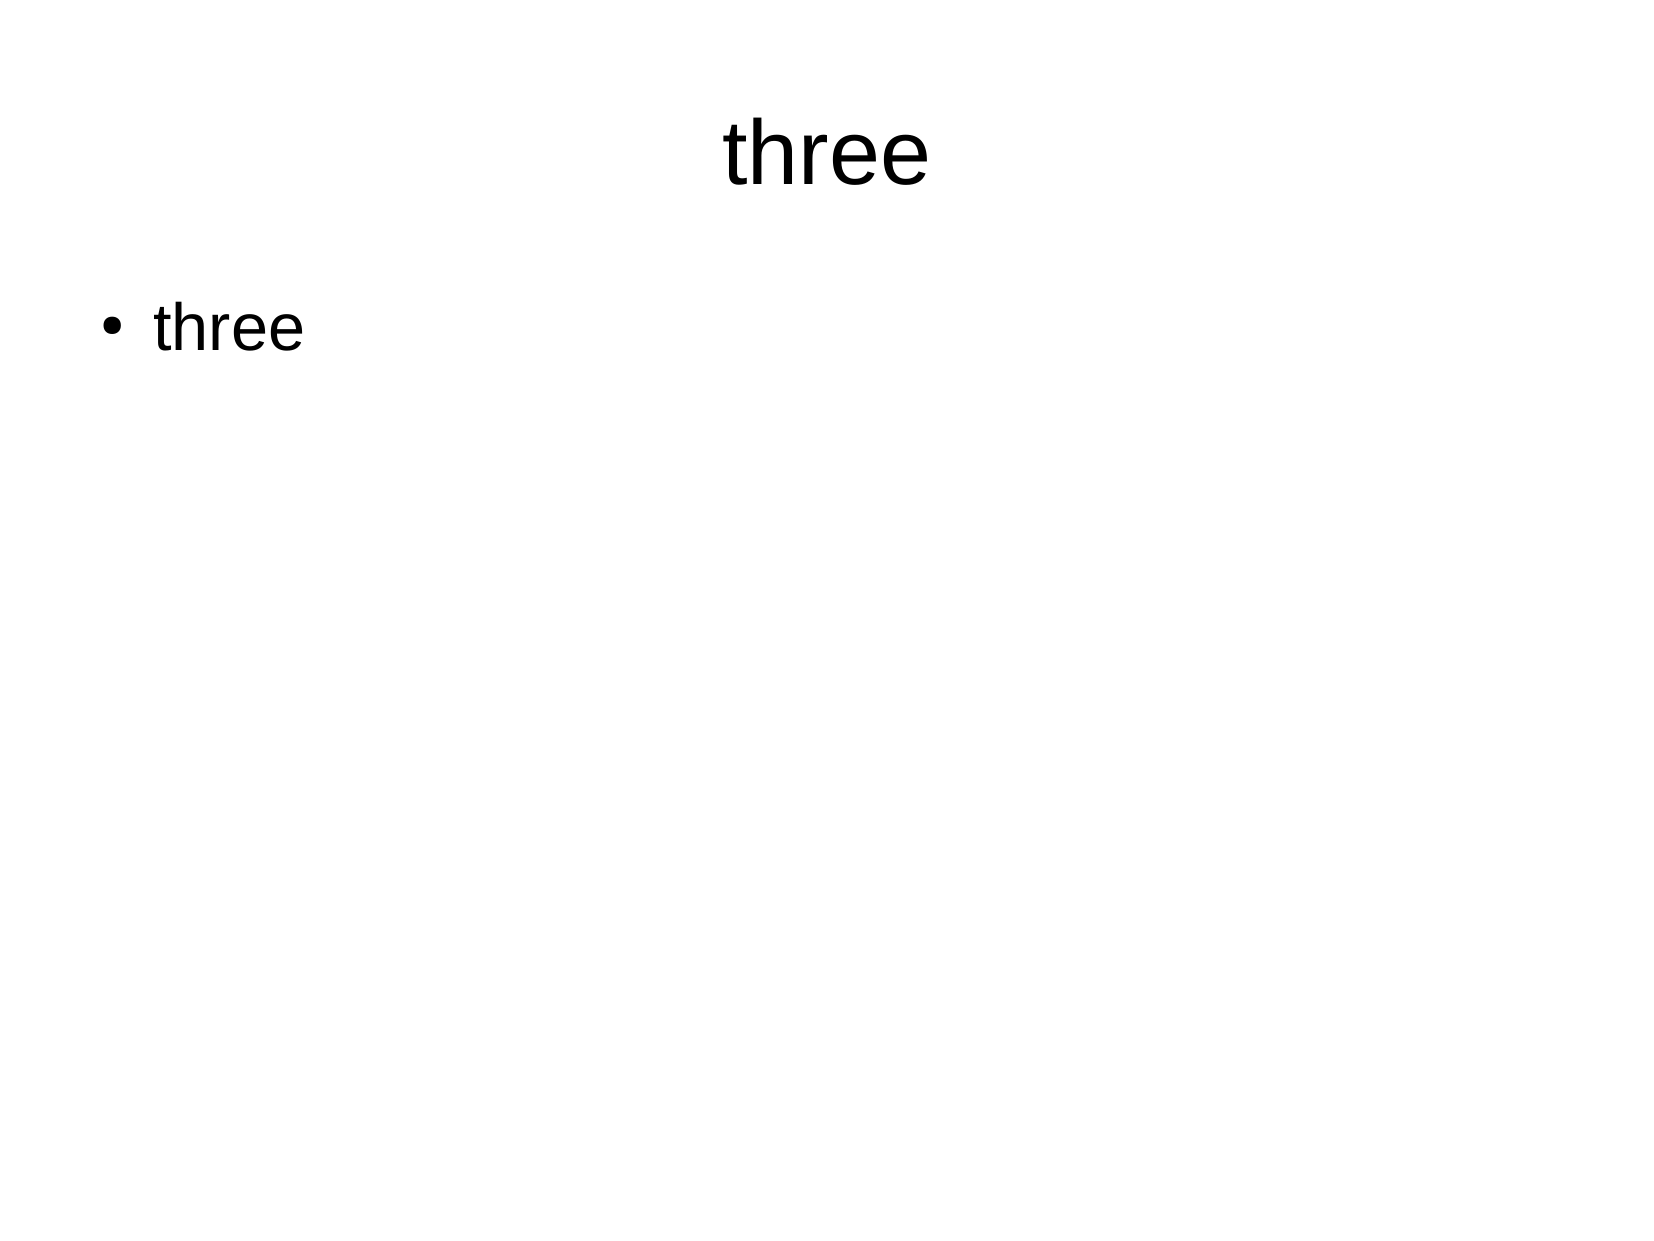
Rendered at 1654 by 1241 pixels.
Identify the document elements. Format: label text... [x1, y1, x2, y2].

list three [82, 290, 1571, 1010]
title three [82, 49, 1571, 257]
